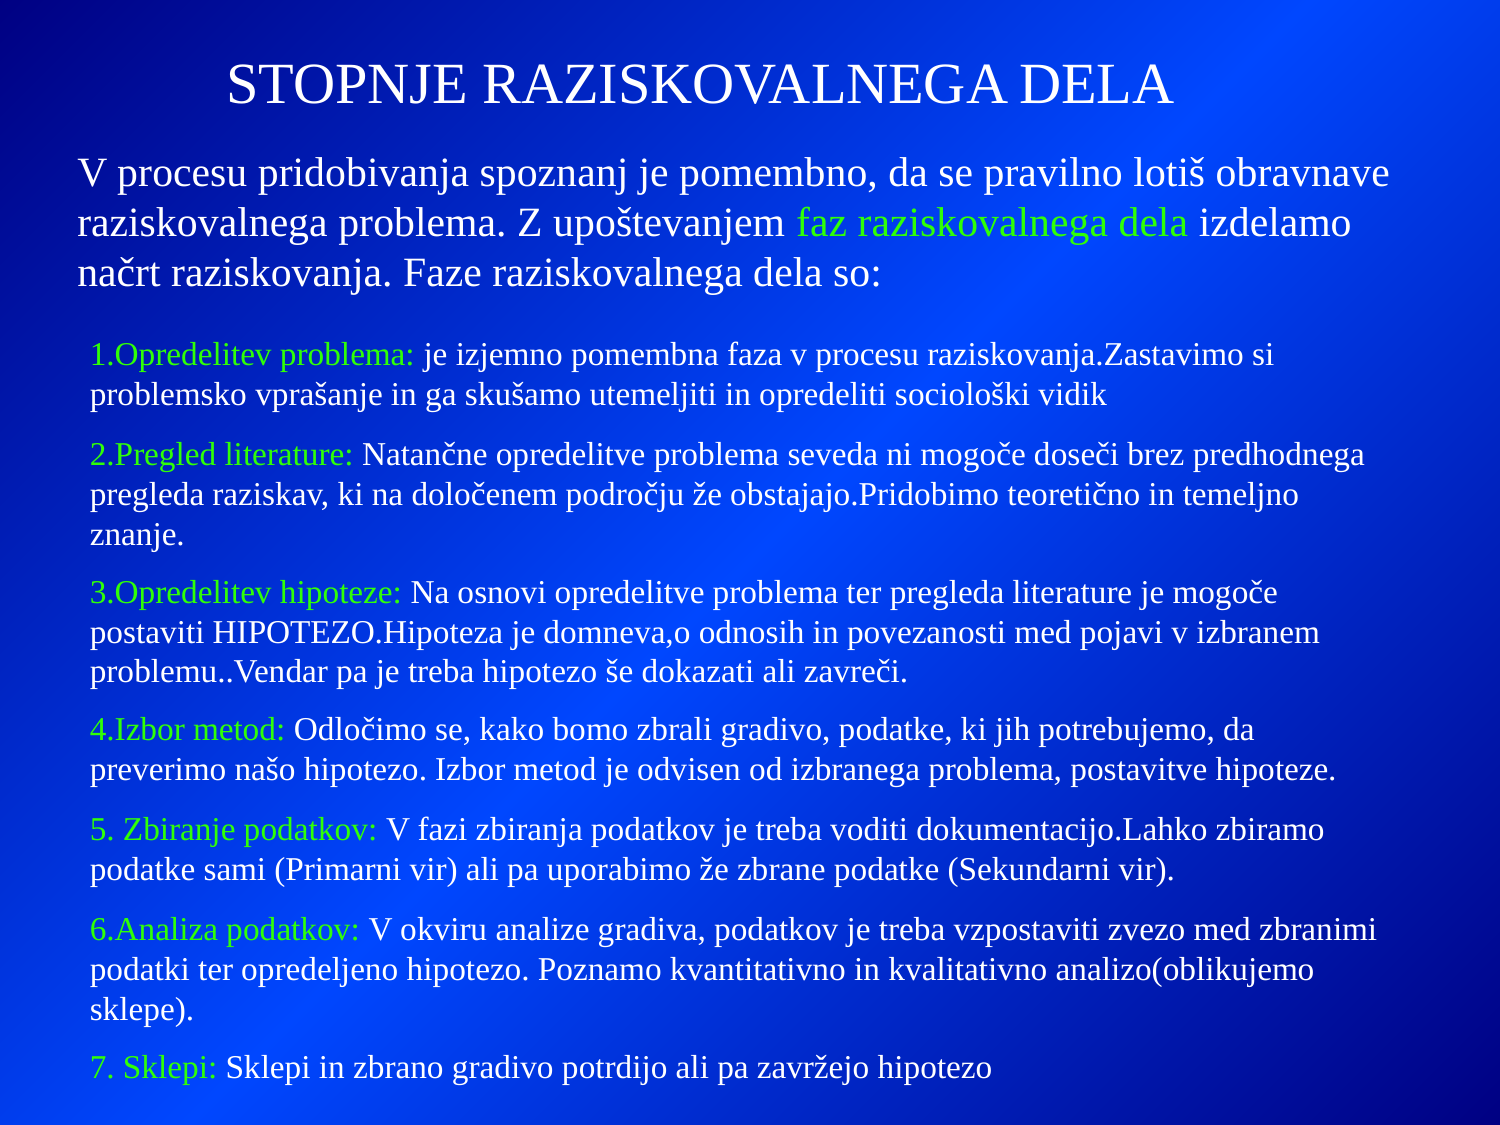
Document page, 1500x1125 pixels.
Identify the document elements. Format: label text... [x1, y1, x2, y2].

text_box 1.Opredelitev problema: je izjemno pomembna faza v procesu raziskovanja.Zastavimo si problemsko vprašanje in ga skušamo utemeljiti in opredeliti sociološki vidik [74, 324, 1413, 420]
text_box 5. Zbiranje podatkov: V fazi zbiranja podatkov je treba voditi dokumentacijo.Lahko zbiramo podatke sami (Primarni vir) ali pa uporabimo že zbrane podatke (Sekundarni vir). [74, 799, 1413, 895]
text_box 6.Analiza podatkov: V okviru analize gradiva, podatkov je treba vzpostaviti zvezo med zbranimi podatki ter opredeljeno hipotezo. Poznamo kvantitativno in kvalitativno analizo(oblikujemo sklepe). [74, 899, 1413, 1035]
text_box STOPNJE RAZISKOVALNEGA DELA [37, 37, 1450, 123]
text_box 4.Izbor metod: Odločimo se, kako bomo zbrali gradivo, podatke, ki jih potrebujemo, da preverimo našo hipotezo. Izbor metod je odvisen od izbranega problema, postavitve hipoteze. [74, 699, 1413, 795]
text_box 7. Sklepi: Sklepi in zbrano gradivo potrdijo ali pa zavržejo hipotezo [74, 1037, 1413, 1093]
text_box 3.Opredelitev hipoteze: Na osnovi opredelitve problema ter pregleda literature je mogoče postaviti HIPOTEZO.Hipoteza je domneva,o odnosih in povezanosti med pojavi v izbranem problemu..Vendar pa je treba hipotezo še dokazati ali zavreči. [74, 562, 1413, 698]
text_box 2.Pregled literature: Natančne opredelitve problema seveda ni mogoče doseči brez predhodnega pregleda raziskav, ki na določenem področju že obstajajo.Pridobimo teoretično in temeljno znanje. [74, 424, 1413, 560]
text_box V procesu pridobivanja spoznanj je pomembno, da se pravilno lotiš obravnave raziskovalnega problema. Z upoštevanjem faz raziskovalnega dela izdelamo načrt raziskovanja. Faze raziskovalnega dela so: [62, 137, 1438, 303]
